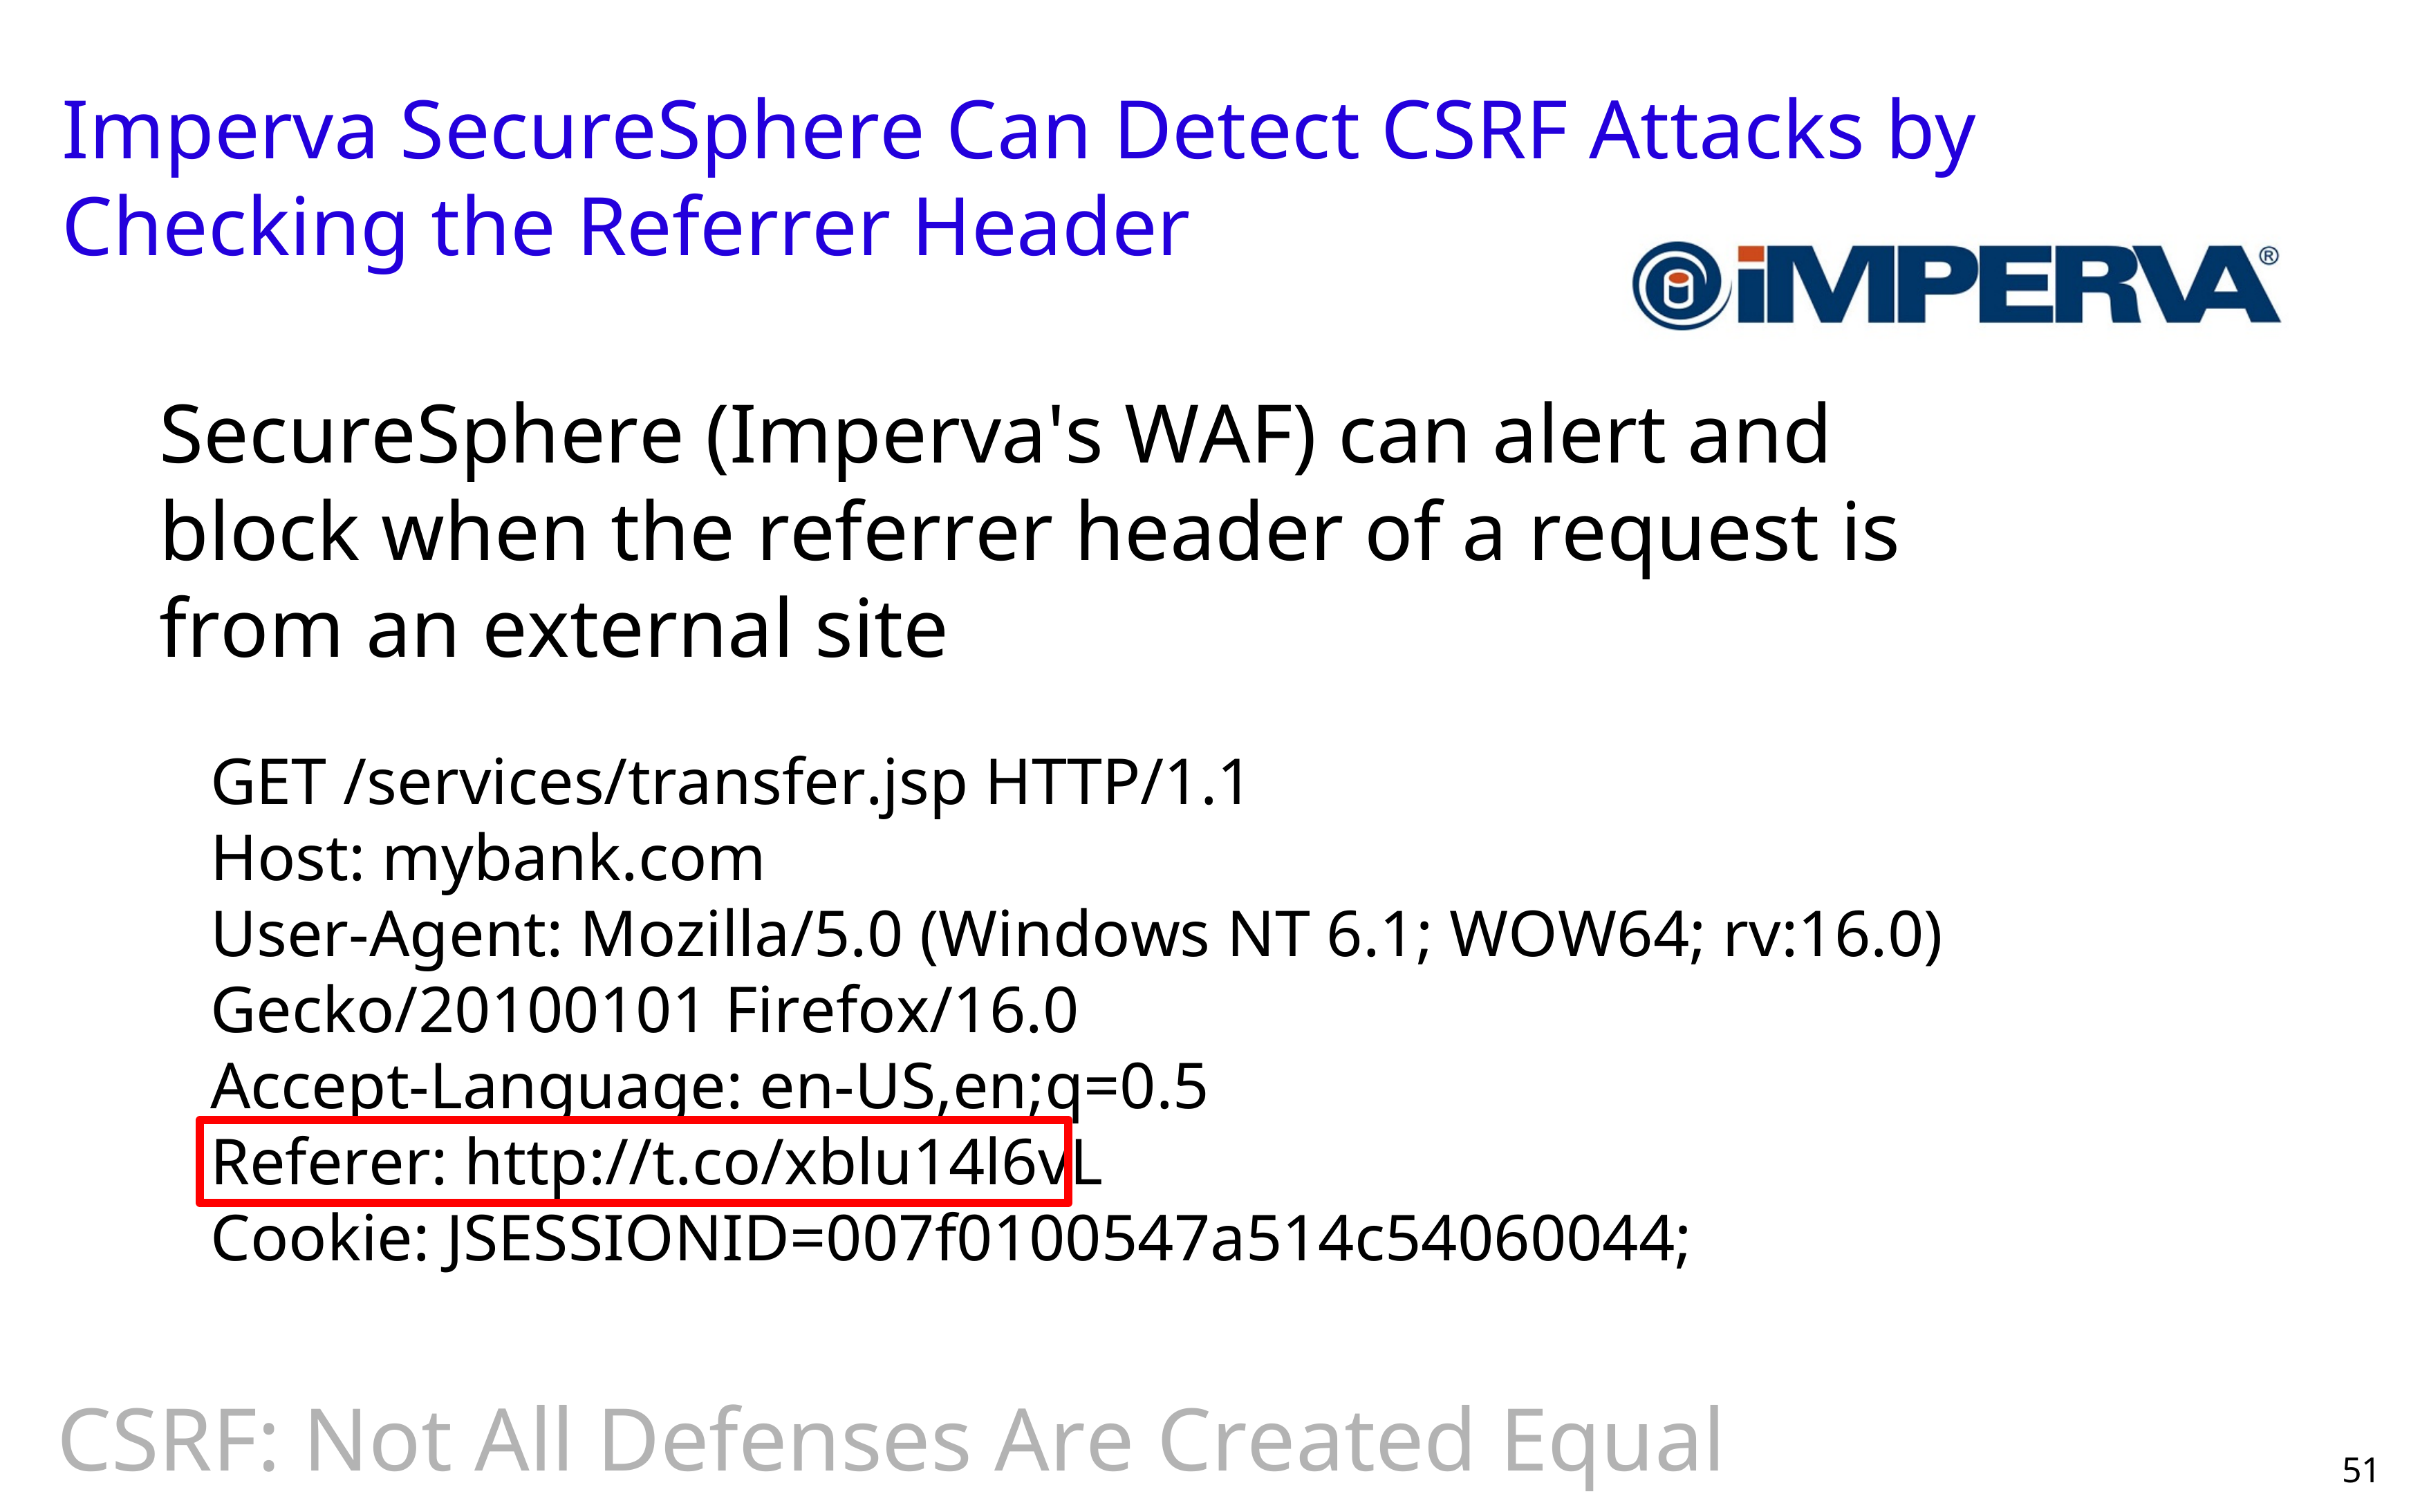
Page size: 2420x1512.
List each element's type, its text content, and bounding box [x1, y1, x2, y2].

text_box GET /services/transfer.jsp HTTP/1.1 Host: mybank.com User-Agent: Mozilla/5.0 (Windows NT 6.1; WOW64; rv:16.0) Gecko/20100101 Firefox/16.0 Accept-Language: en-US,en;q=0.5 Referer: http://t.co/xblu14l6vL Cookie: JSESSIONID=007f0100547a514c54060044; [204, 1124, 1064, 1199]
text_box SecureSphere (Imperva's WAF) can alert and block when the referrer header of a request is from an external site [145, 373, 1930, 682]
text_box Imperva SecureSphere Can Detect CSRF Attacks by Checking the Referrer Header [52, 73, 2293, 277]
text_box <number> [2334, 1443, 2390, 1497]
text_box GET /services/transfer.jsp HTTP/1.1 Host: mybank.com User-Agent: Mozilla/5.0 (Windows NT 6.1; WOW64; rv:16.0) Gecko/20100101 Firefox/16.0 Accept-Language: en-US,en;q=0.5 Referer: http://t.co/xblu14l6vL Cookie: JSESSIONID=007f0100547a514c54060044; [200, 736, 2420, 1279]
picture [1588, 114, 2376, 488]
